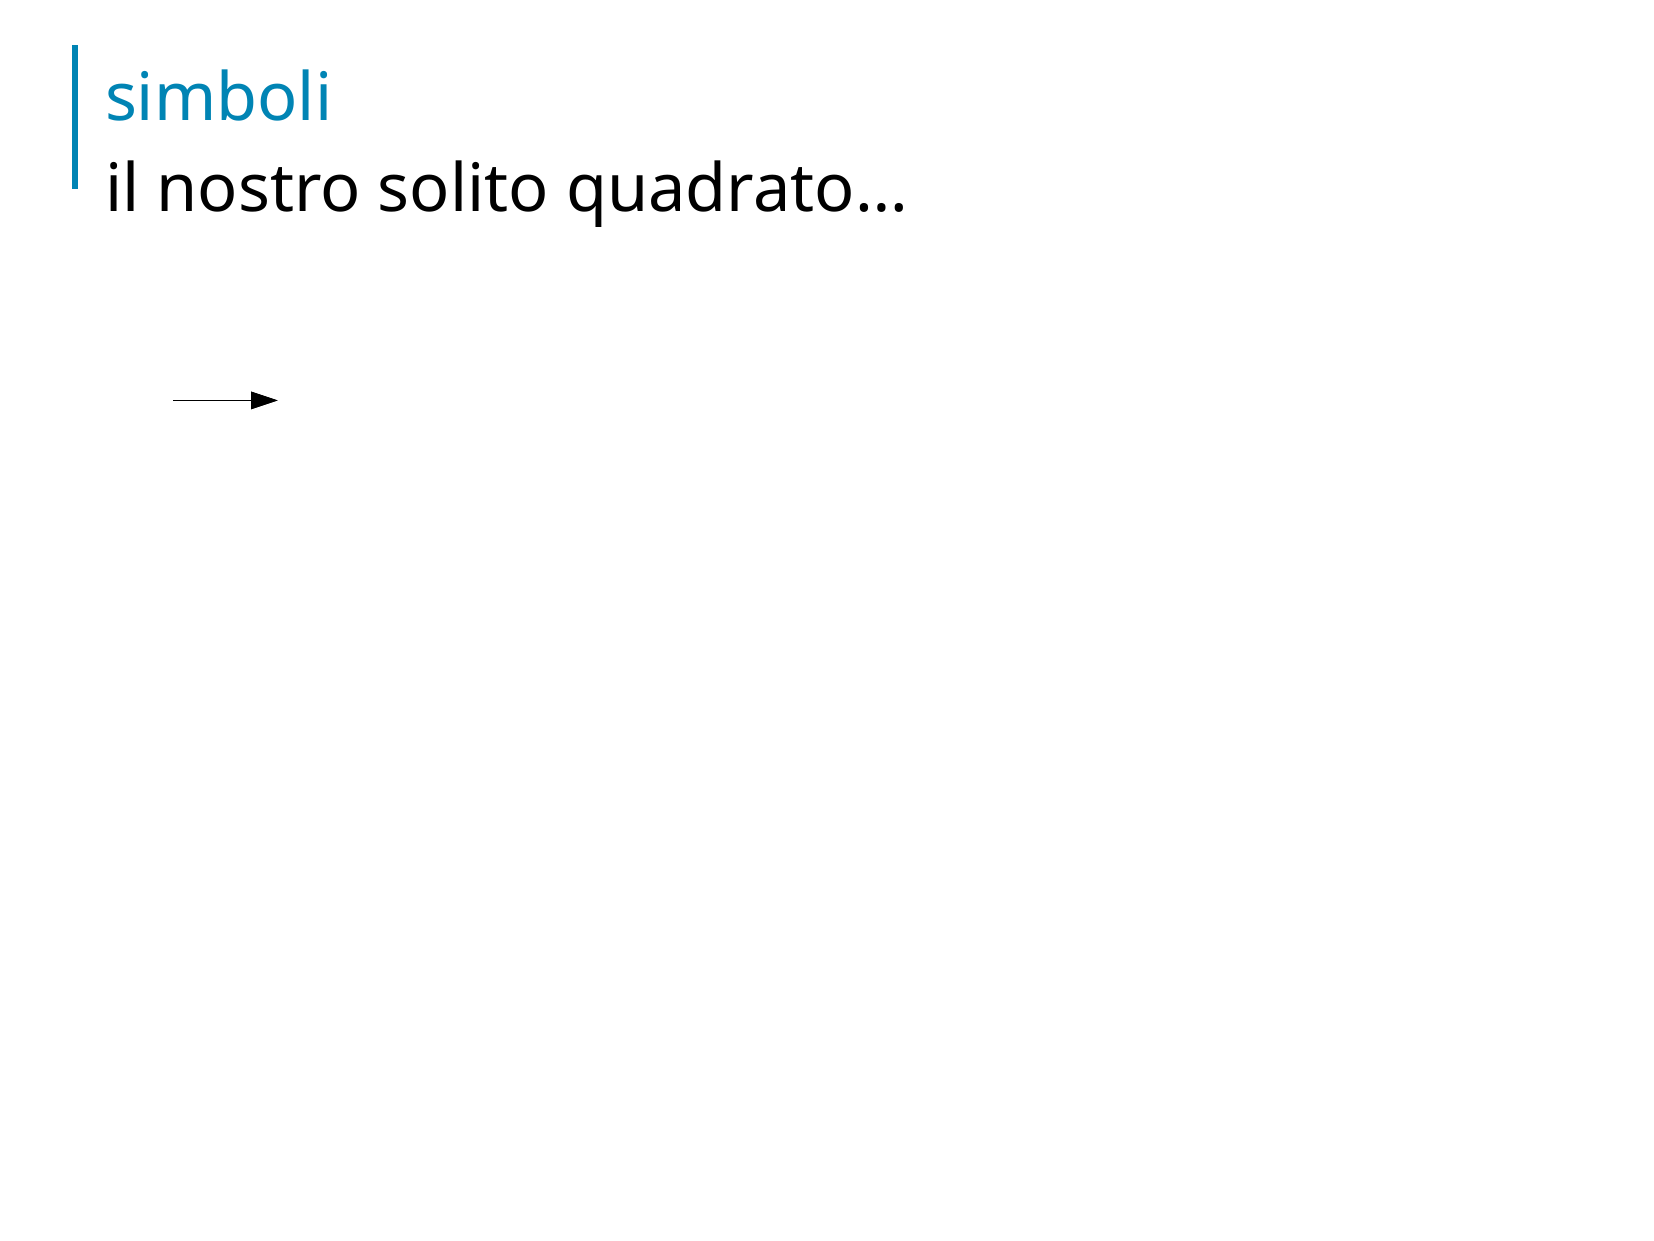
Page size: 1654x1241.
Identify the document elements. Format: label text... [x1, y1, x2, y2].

title simboli il nostro solito quadrato… [105, 49, 1571, 200]
